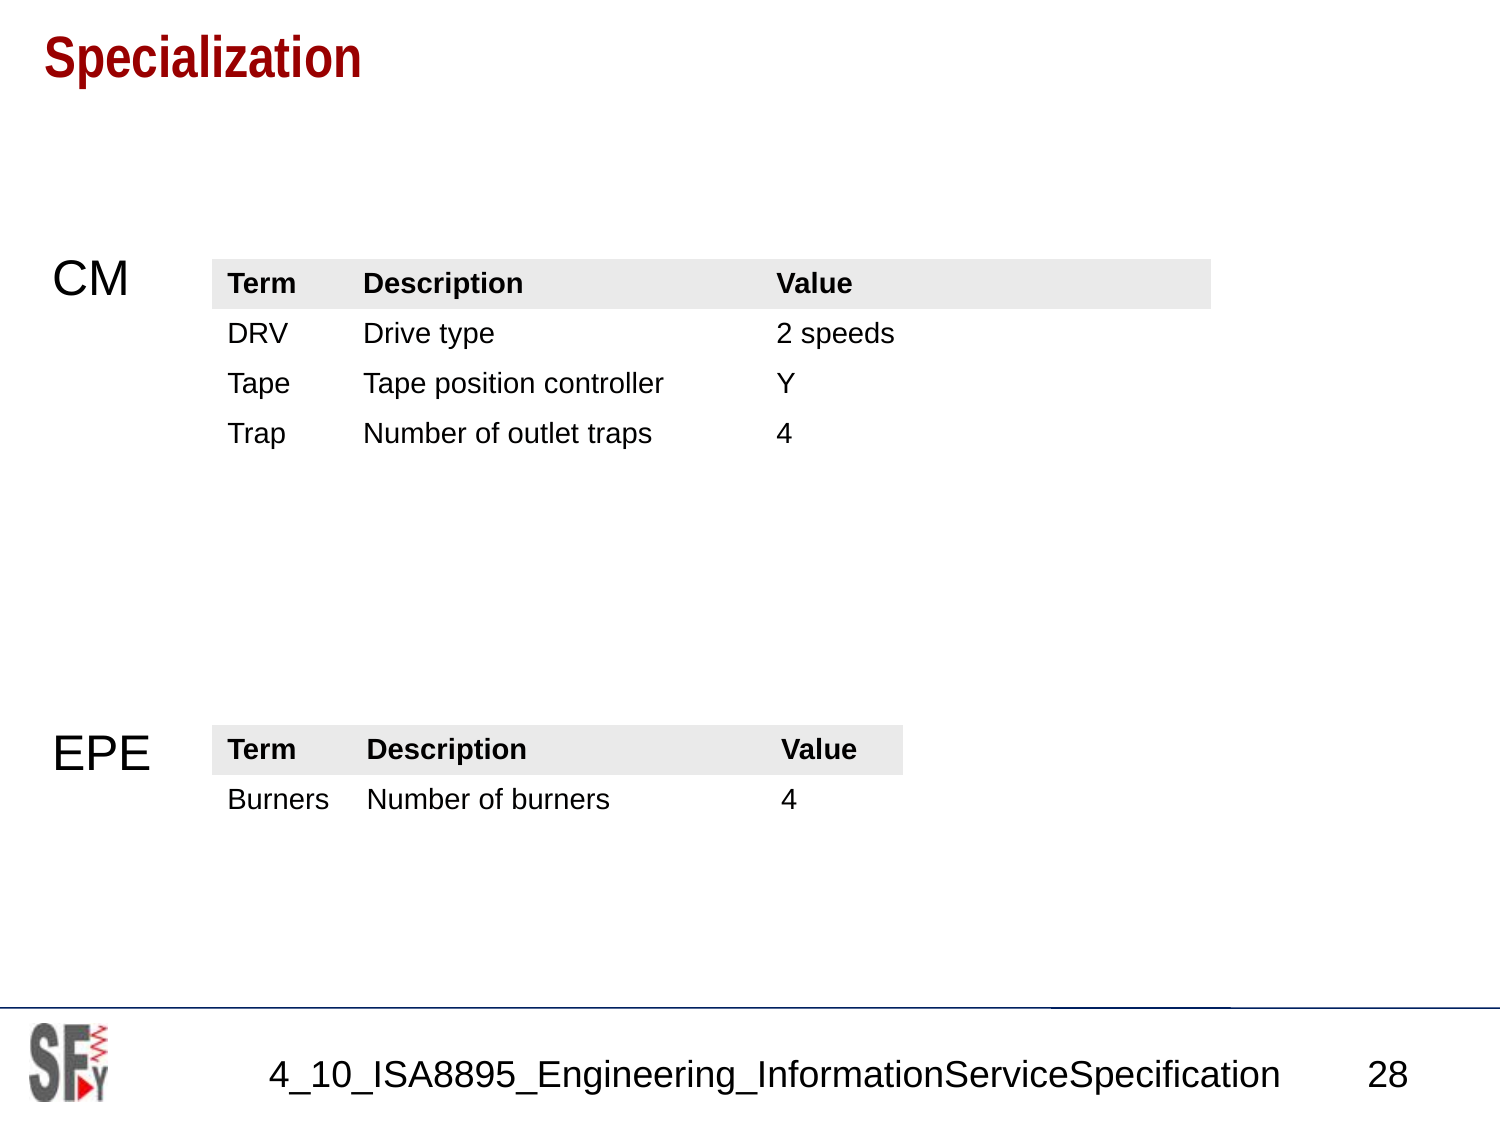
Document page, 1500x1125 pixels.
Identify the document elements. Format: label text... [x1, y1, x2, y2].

slide_number <numéro> [1352, 1034, 1490, 1103]
footer 4_10_ISA8895_Engineering_InformationServiceSpecification [253, 1034, 1336, 1103]
text_box CM [37, 237, 146, 313]
table_header Description [352, 725, 766, 775]
table_cell Number of outlet traps [348, 410, 762, 460]
table_header Term [212, 259, 348, 309]
table_cell Drive type [348, 309, 762, 359]
table_header Value [762, 259, 1211, 309]
table_cell Tape position controller [348, 359, 762, 410]
title Specialization [29, 12, 1471, 138]
table_cell Burners [212, 775, 352, 826]
table_cell Trap [212, 410, 348, 460]
table_cell 4 [762, 410, 1211, 460]
table_cell DRV [212, 309, 348, 359]
picture [29, 1023, 108, 1102]
table_cell Number of burners [352, 775, 766, 826]
table_cell 4 [766, 775, 903, 826]
table_header Description [348, 259, 762, 309]
text_box EPE [37, 712, 167, 788]
table_header Term [212, 725, 352, 775]
table_header Value [766, 725, 903, 775]
table_cell Y [762, 359, 1211, 410]
table_cell Tape [212, 359, 348, 410]
table_cell 2 speeds [762, 309, 1211, 359]
